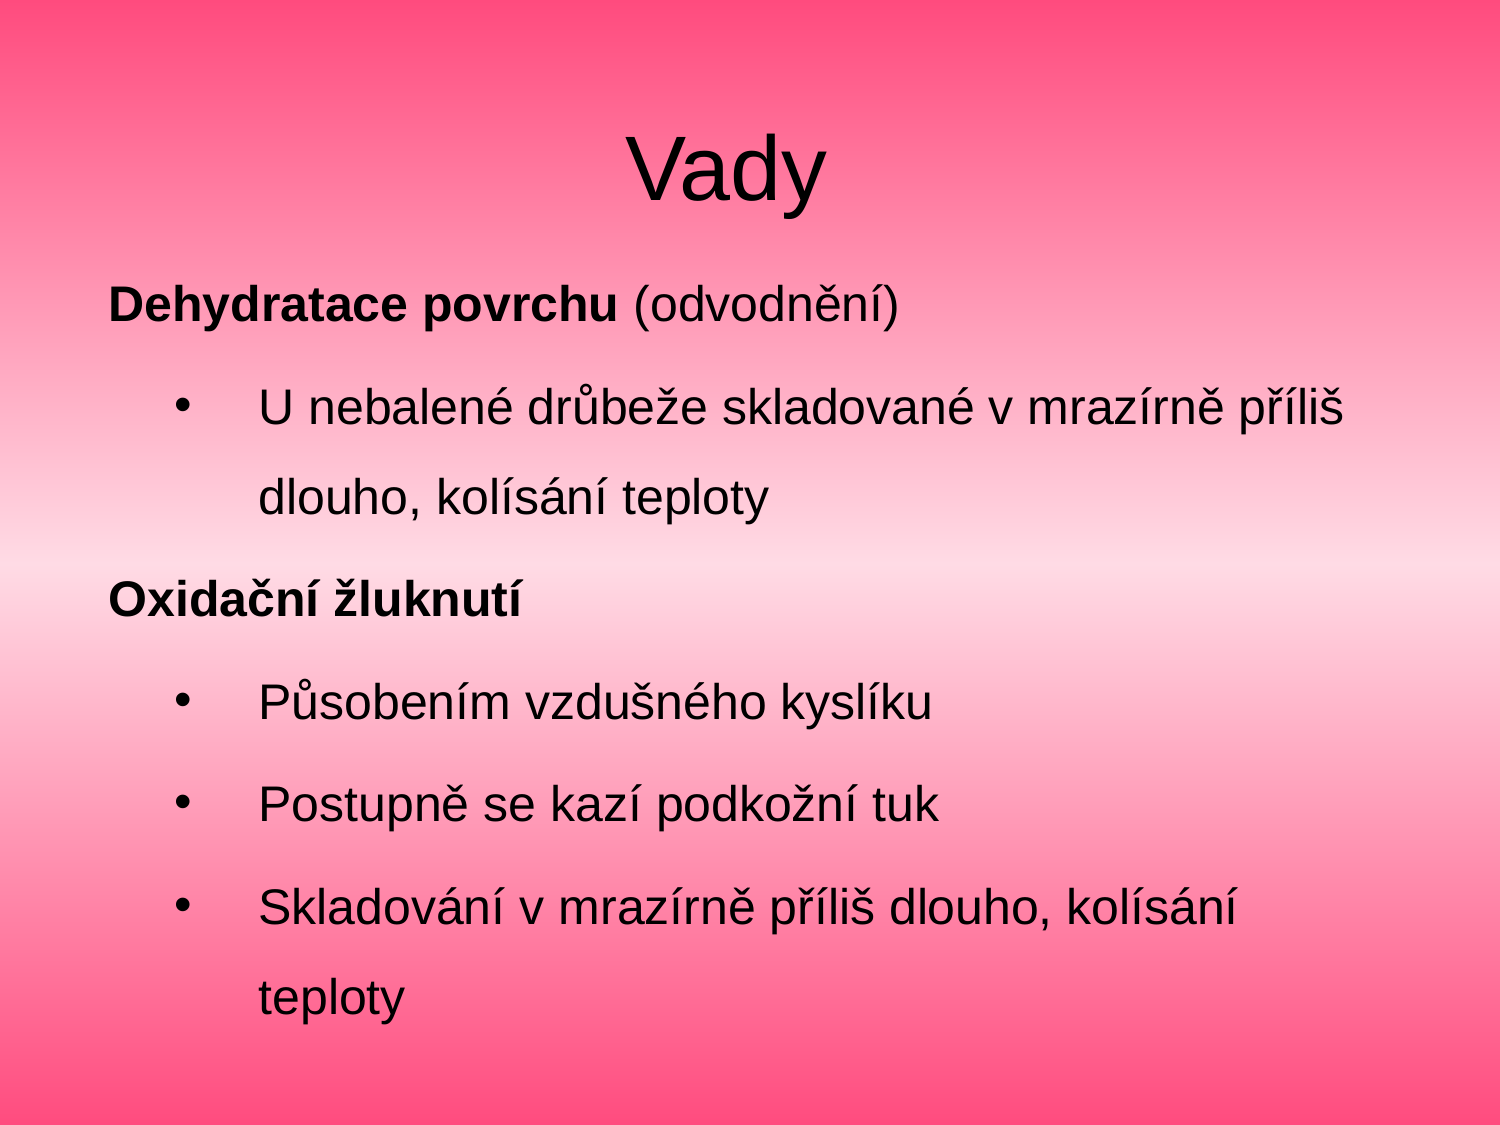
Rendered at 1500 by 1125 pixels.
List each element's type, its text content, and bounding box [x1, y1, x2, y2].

list Dehydratace povrchu (odvodnění) U nebalené drůbeže skladované v mrazírně příliš dlouho, kolísání teploty Oxidační žluknutí Působením vzdušného kyslíku Postupně se kazí podkožní tuk Skladování v mrazírně příliš dlouho, kolísání teploty [93, 234, 1412, 1047]
title Vady [93, 93, 1360, 234]
